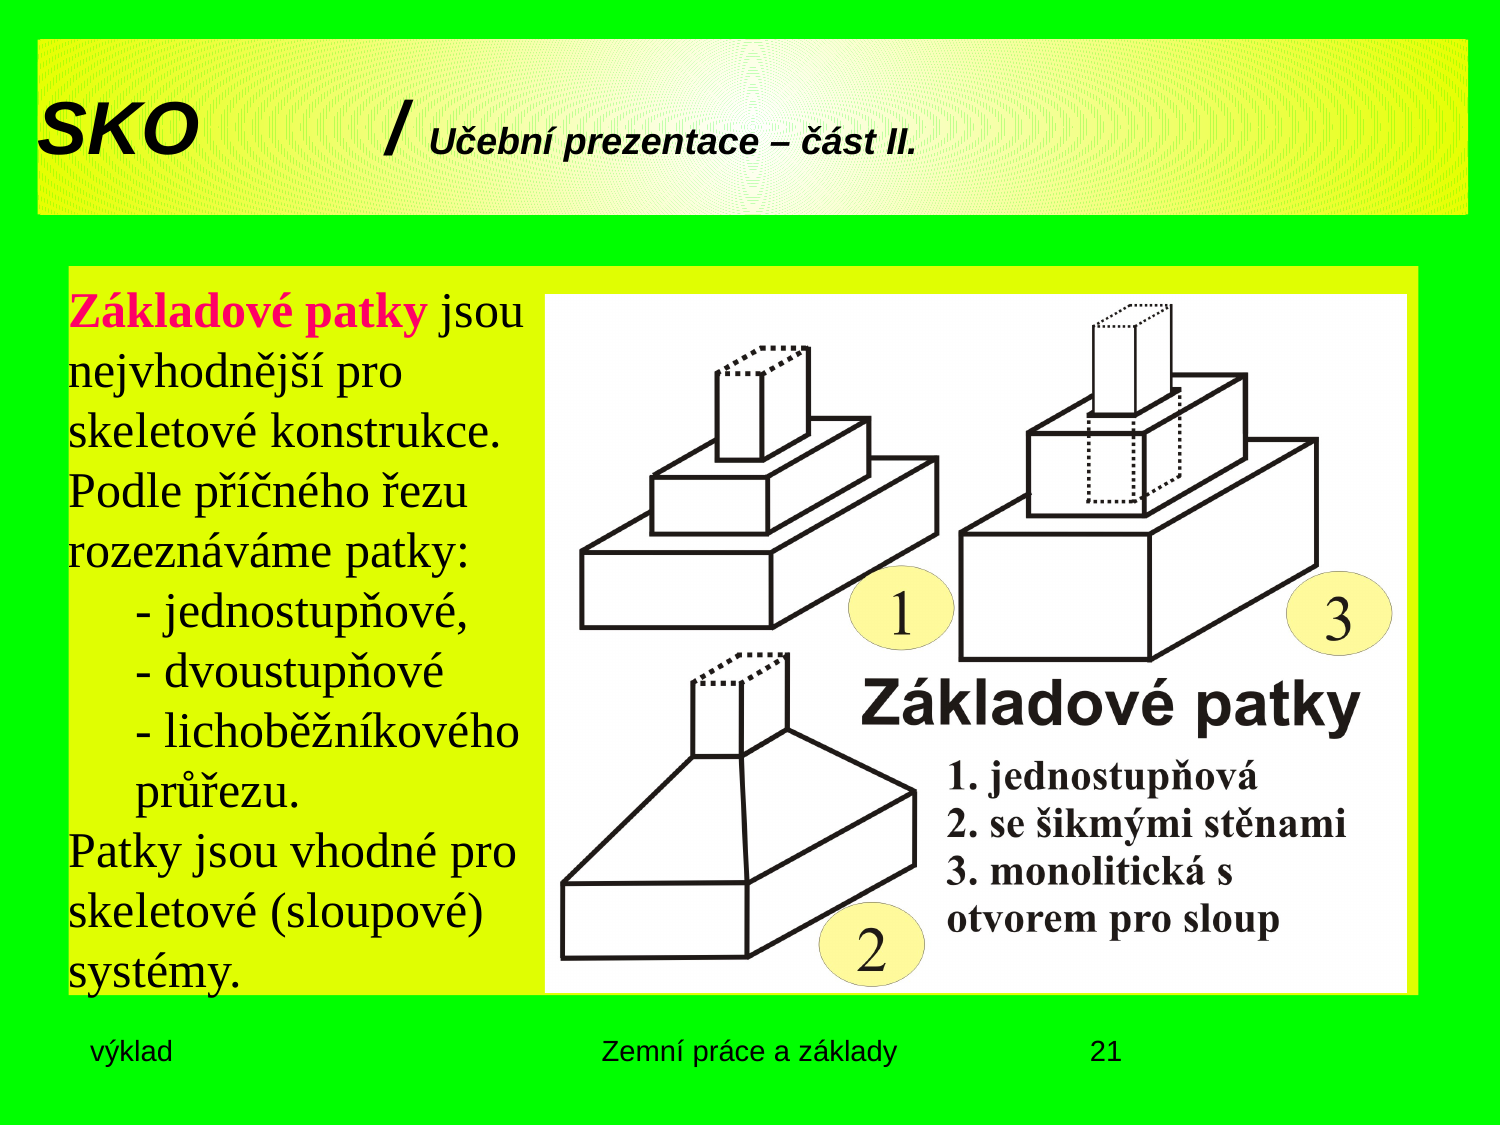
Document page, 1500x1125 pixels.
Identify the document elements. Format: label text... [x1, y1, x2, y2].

text_box Základové patky jsou nejvhodnější pro skeletové konstrukce. Podle příčného řezu rozeznáváme patky: - jednostupňové, - dvoustupňové - lichoběžníkového průřezu. Patky jsou vhodné pro skeletové (sloupové) systémy. [68, 266, 1419, 996]
text_box SKO / Učební prezentace – část II. [38, 40, 1468, 214]
picture [544, 294, 1407, 993]
text_box Zemní práce a základy [512, 1024, 988, 1103]
text_box výklad [75, 1024, 426, 1103]
text_box [1074, 1024, 1426, 1103]
